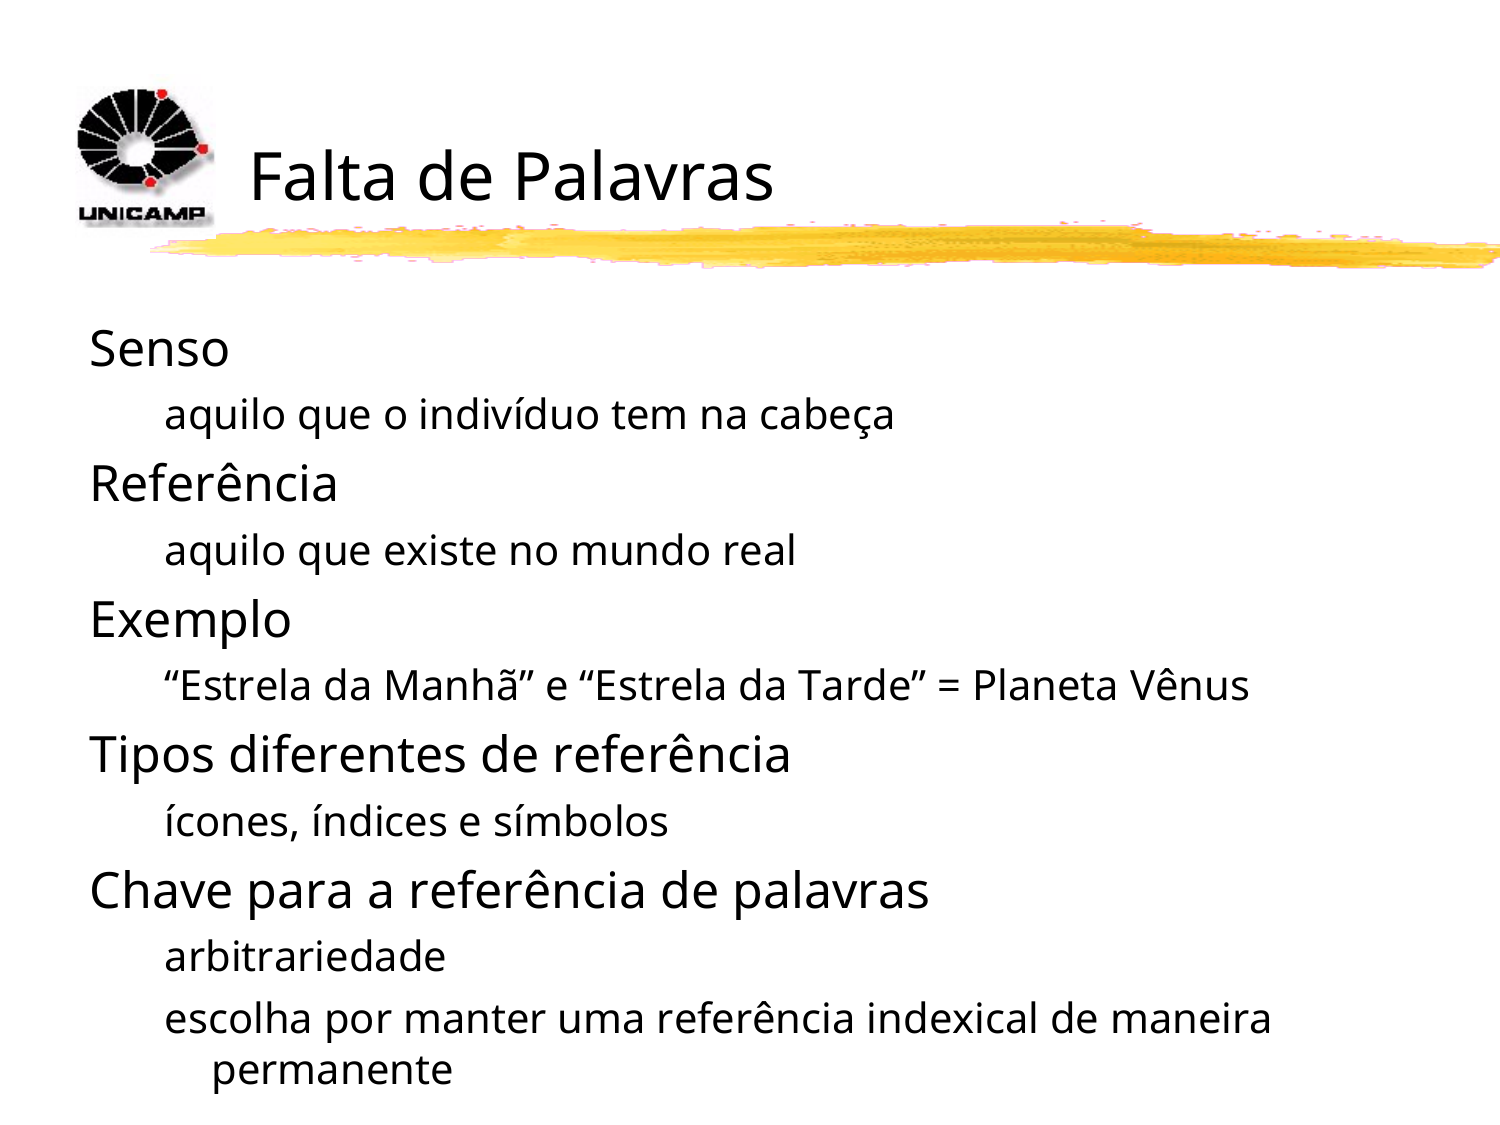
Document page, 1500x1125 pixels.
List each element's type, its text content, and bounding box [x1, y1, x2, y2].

picture [75, 74, 1500, 279]
title Falta de Palavras [233, 37, 1434, 225]
list Senso aquilo que o indivíduo tem na cabeça Referência aquilo que existe no mundo real Exemplo “Estrela da Manhã” e “Estrela da Tarde” = Planeta Vênus Tipos diferentes de referência ícones, índices e símbolos Chave para a referência de palavras arbitrariedade escolha por manter uma referência indexical de maneira permanente [74, 309, 1417, 1022]
